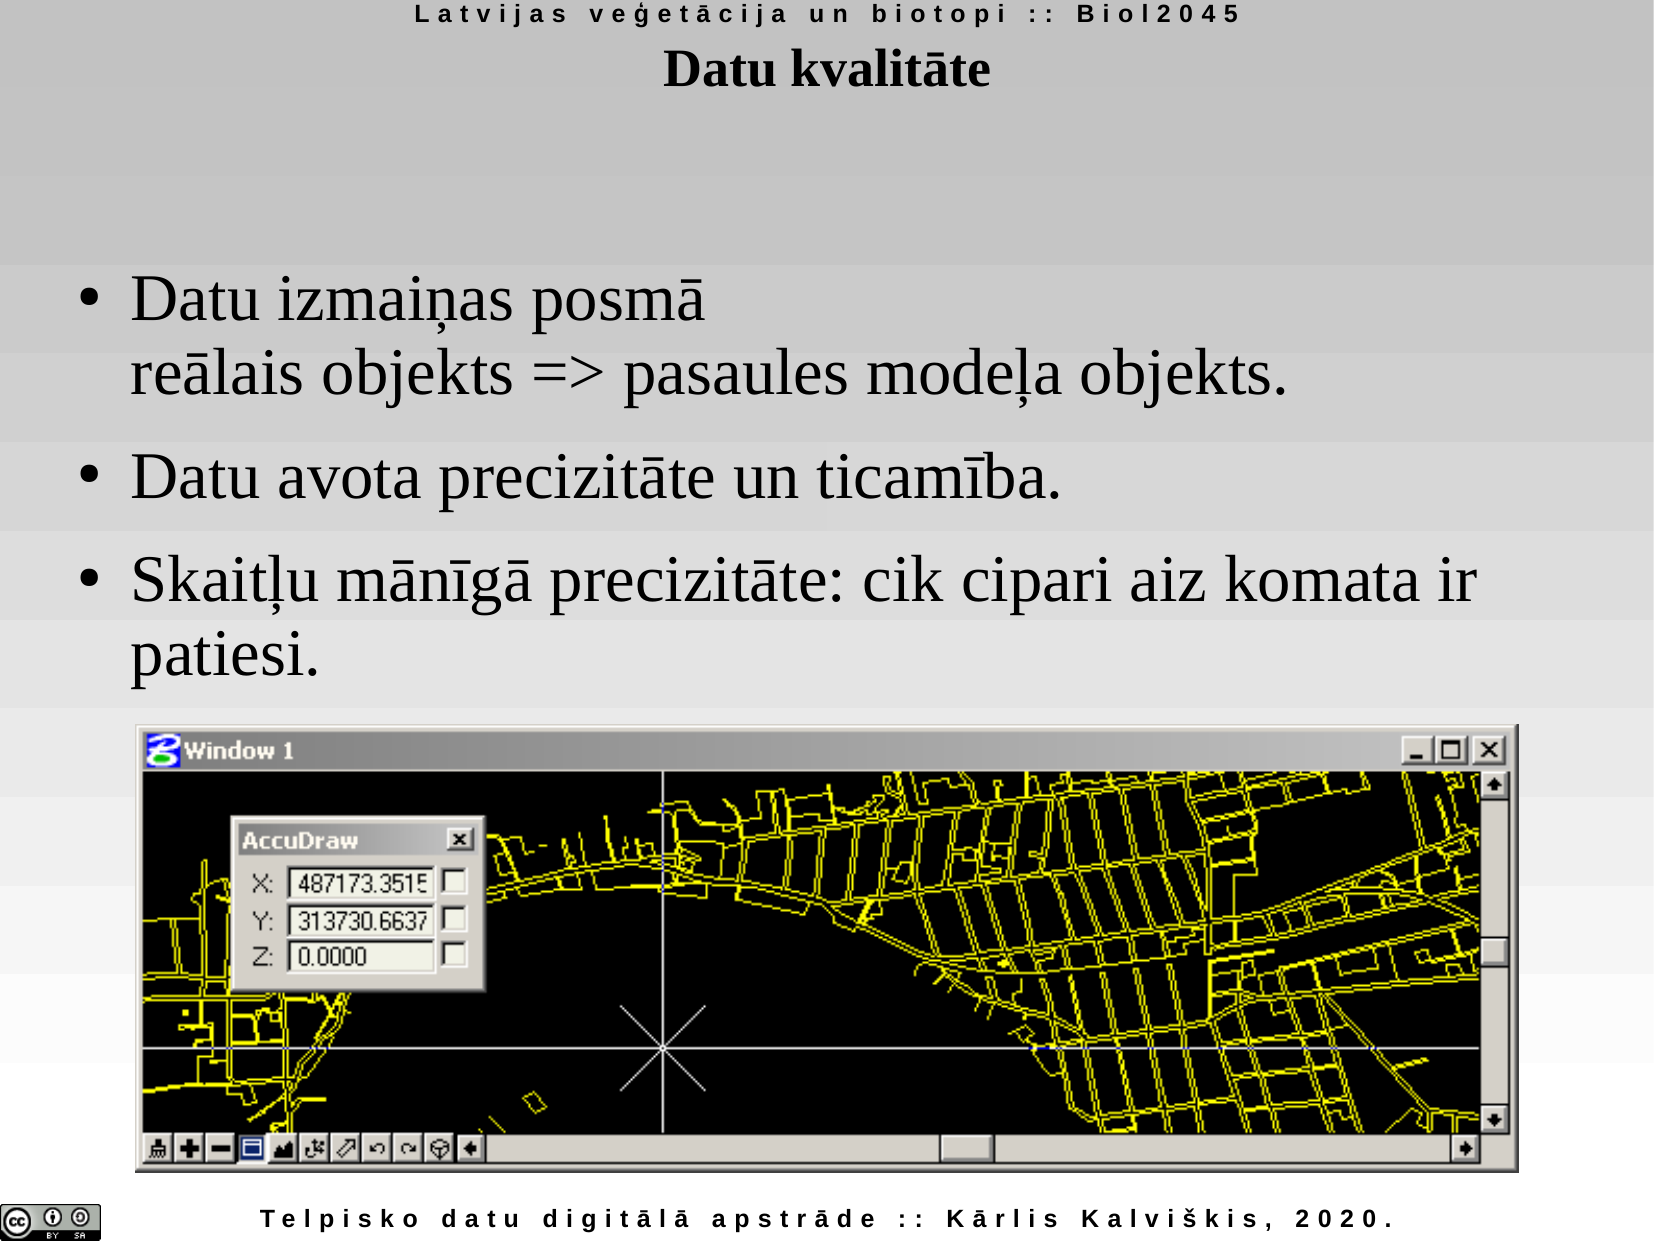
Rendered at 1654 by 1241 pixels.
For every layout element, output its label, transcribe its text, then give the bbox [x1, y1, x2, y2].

picture [0, 0, 1654, 1241]
list Datu izmaiņas posmā reālais objekts => pasaules modeļa objekts. Datu avota precizitāte un ticamība. Skaitļu mānīgā precizitāte: cik cipari aiz komata ir patiesi. [59, 261, 1596, 1175]
title Datu kvalitāte [59, 37, 1596, 246]
